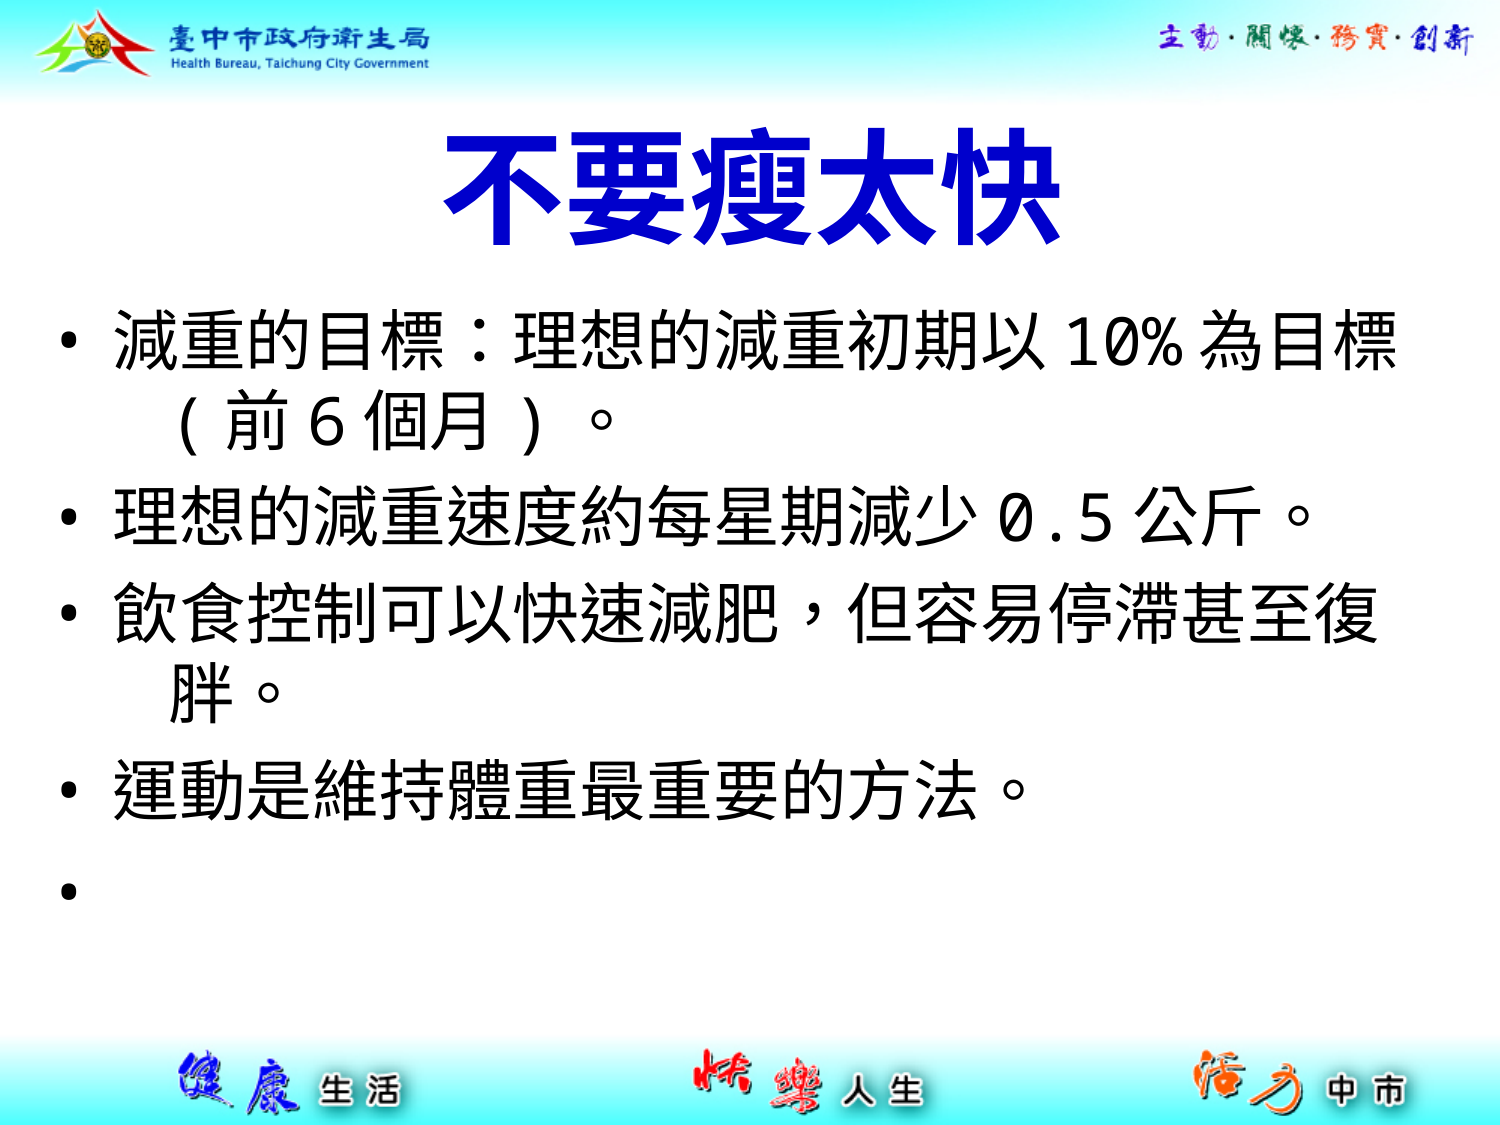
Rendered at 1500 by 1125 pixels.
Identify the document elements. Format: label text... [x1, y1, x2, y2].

title 不要瘦太快 [76, 101, 1427, 290]
list 減重的目標：理想的減重初期以10%為目標(前6個月)。 理想的減重速度約每星期減少0.5公斤。 飲食控制可以快速減肥，但容易停滯甚至復 胖。 運動是維持體重最重要的方法。 [41, 290, 1447, 1034]
